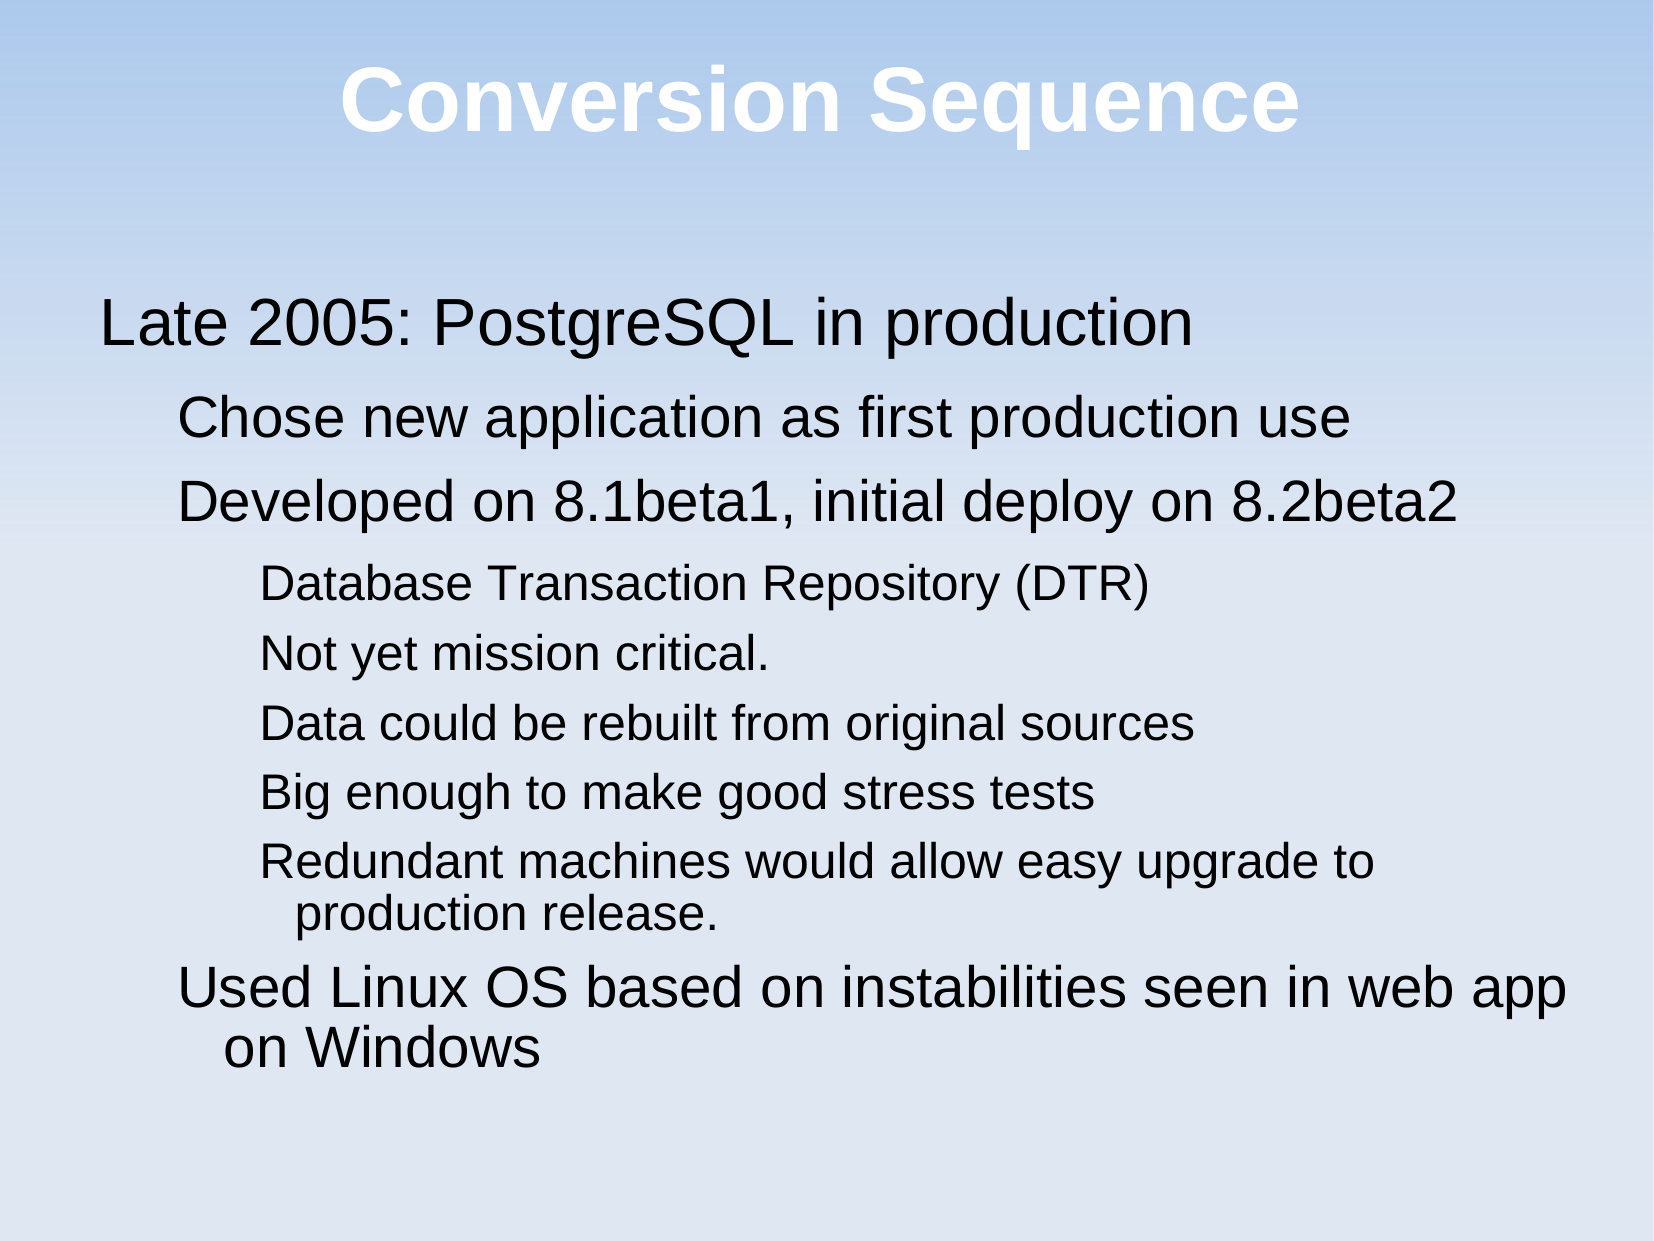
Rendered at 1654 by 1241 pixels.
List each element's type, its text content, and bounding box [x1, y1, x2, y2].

title Conversion Sequence [76, 7, 1565, 200]
list Late 2005: PostgreSQL in production Chose new application as first production use Developed on 8.1beta1, initial deploy on 8.2beta2 Database Transaction Repository (DTR)‏ Not yet mission critical. Data could be rebuilt from original sources Big enough to make good stress tests Redundant machines would allow easy upgrade to production release. Used Linux OS based on instabilities seen in web app on Windows [82, 290, 1571, 1125]
picture [0, 0, 1654, 1241]
